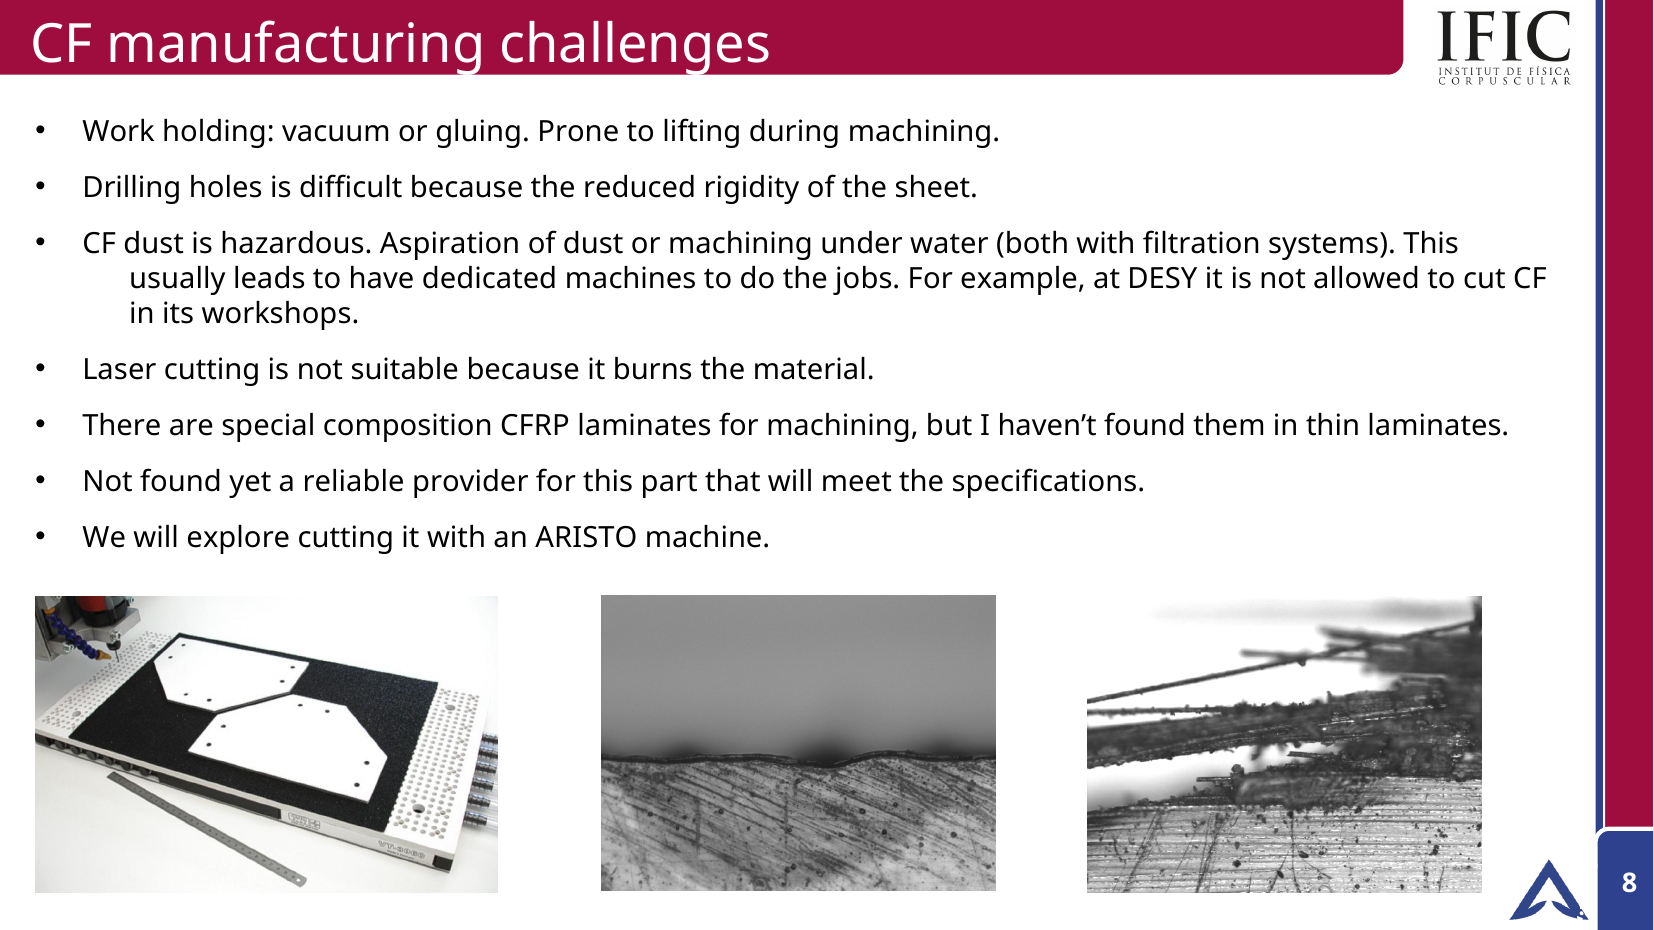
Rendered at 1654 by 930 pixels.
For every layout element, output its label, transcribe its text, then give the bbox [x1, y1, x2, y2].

picture [1087, 596, 1482, 893]
picture [35, 596, 498, 893]
title CF manufacturing challenges [29, 7, 1359, 74]
text_box Work holding: vacuum or gluing. Prone to lifting during machining. Drilling holes is difficult because the reduced rigidity of the sheet. CF dust is hazardous. Aspiration of dust or machining under water (both with filtration systems). This usually leads to have dedicated machines to do the jobs. For example, at DESY it is not allowed to cut CF in its workshops. Laser cutting is not suitable because it burns the material. There are special composition CFRP laminates for machining, but I haven’t found them in thin laminates. Not found yet a reliable provider for this part that will meet the specifications. We will explore cutting it with an ARISTO machine. [35, 112, 1563, 592]
picture [601, 595, 996, 891]
